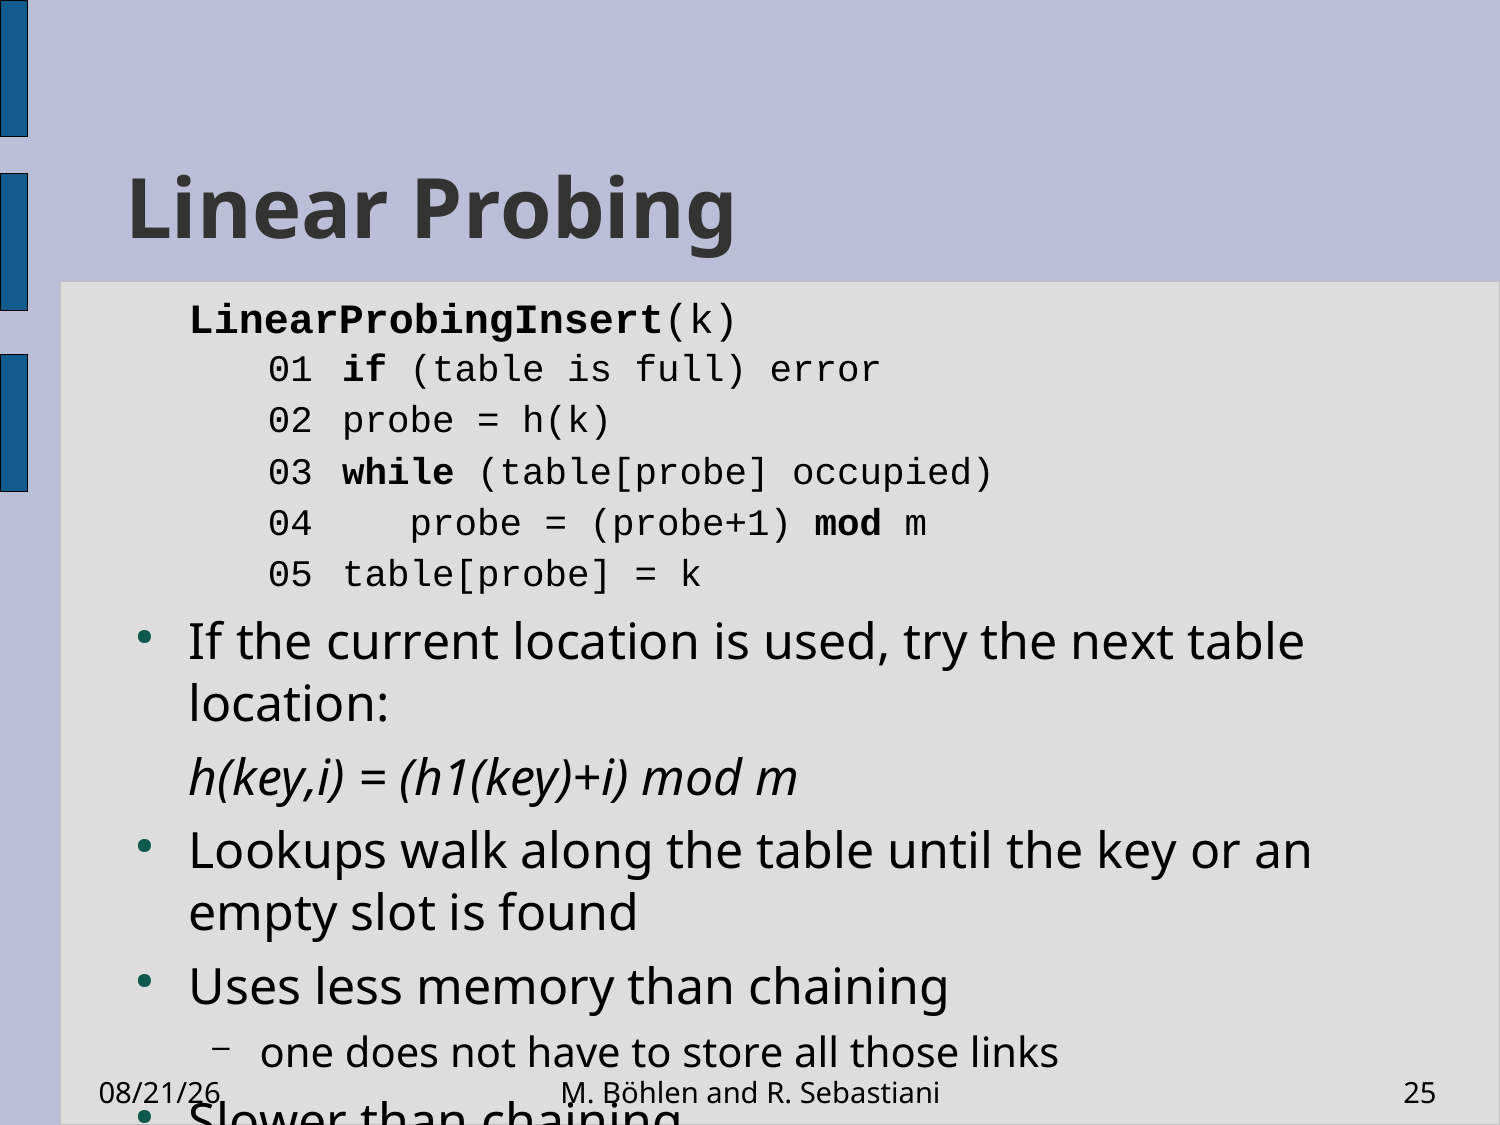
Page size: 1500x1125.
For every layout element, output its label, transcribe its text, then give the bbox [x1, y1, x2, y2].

title Linear Probing [110, 67, 1392, 271]
list LinearProbingInsert(k) 01 if (table is full) error 02 probe = h(k) 03 while (table[probe] occupied) 04 probe = (probe+1) mod m 05 table[probe] = k If the current location is used, try the next table location: h(key,i) = (h1(key)+i) mod m Lookups walk along the table until the key or an empty slot is found Uses less memory than chaining one does not have to store all those links Slower than chaining one might have to probe the table for a long time [103, 291, 1458, 1108]
